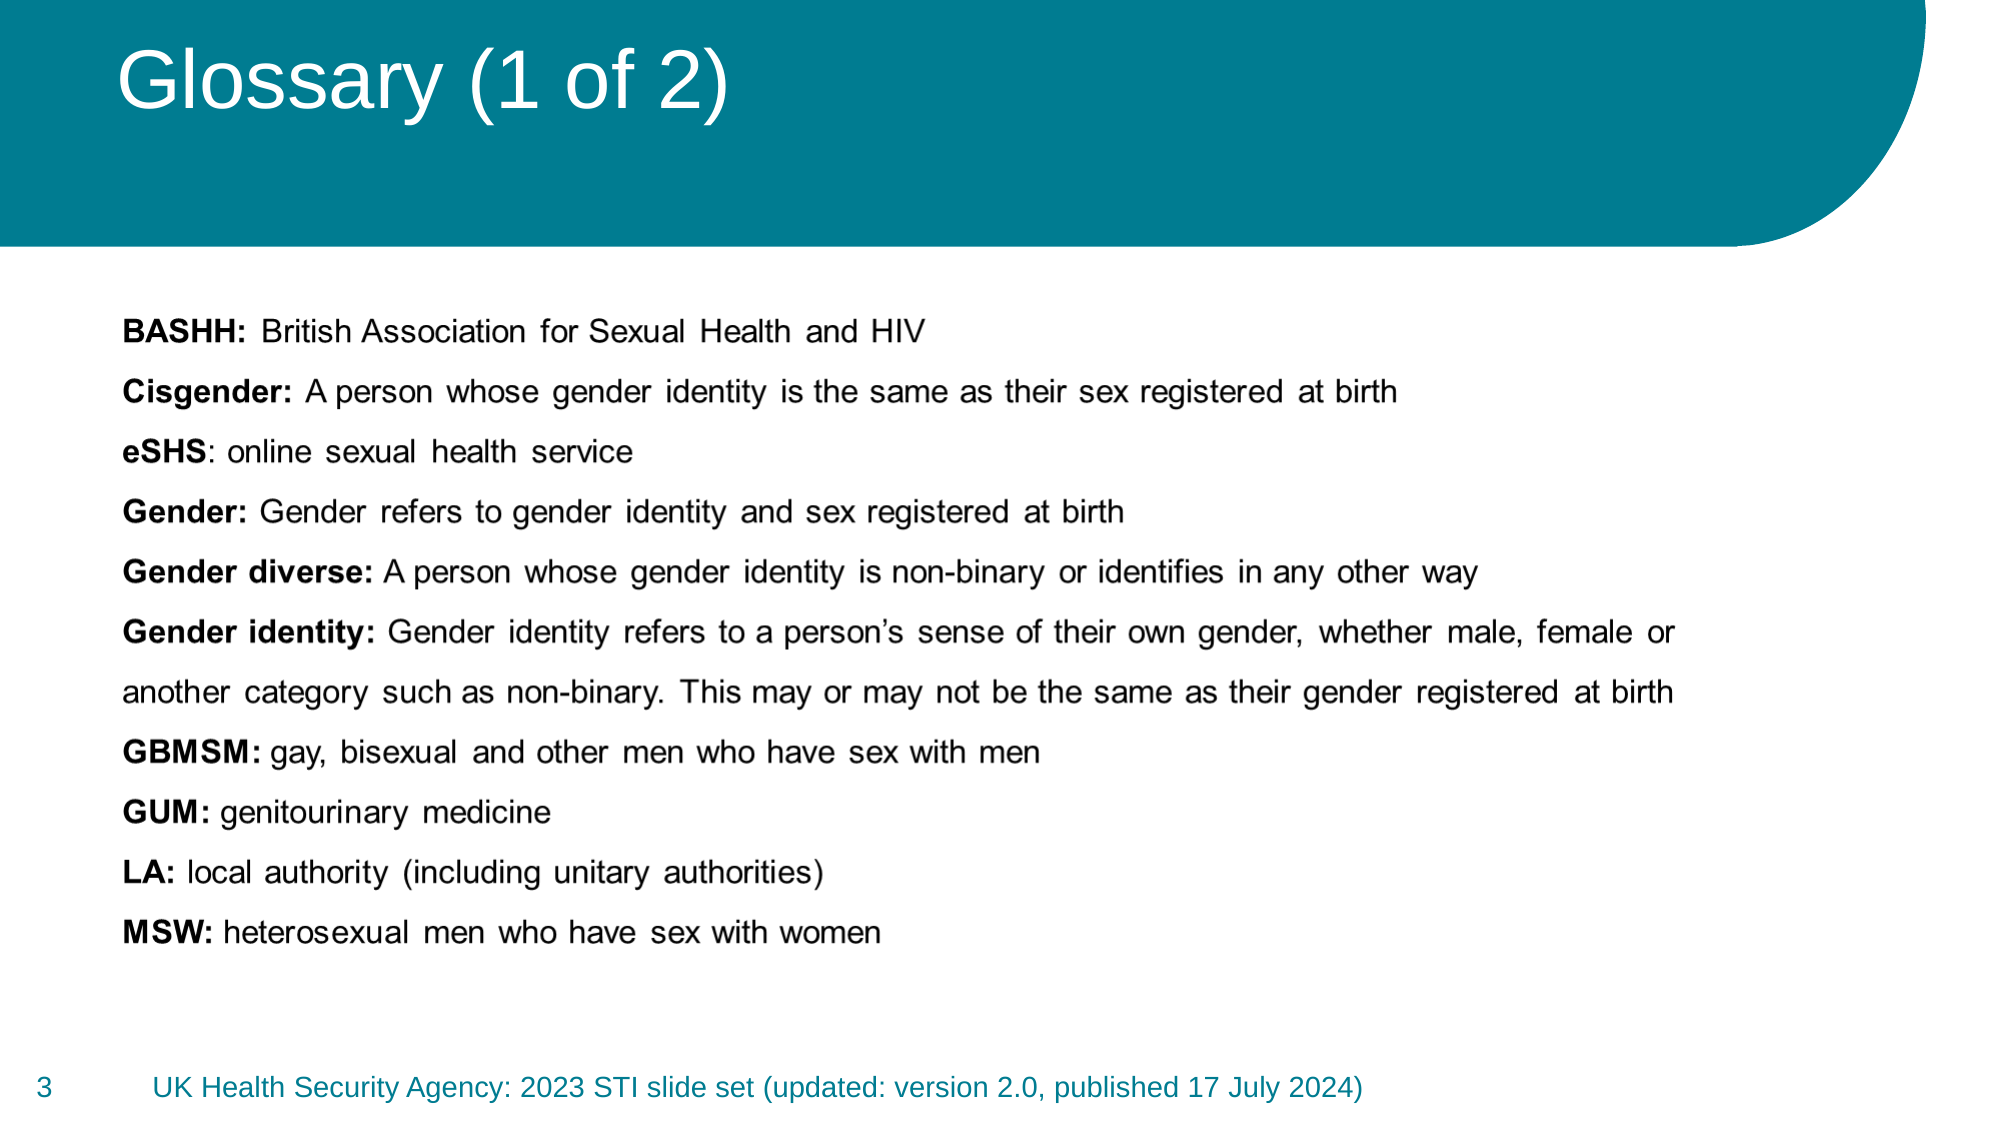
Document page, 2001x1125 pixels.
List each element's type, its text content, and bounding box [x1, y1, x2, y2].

text_box UK Health Security Agency: 2023 STI slide set (updated: version 2.0, published 17 July 2024) [137, 1056, 1780, 1116]
picture [101, 290, 1709, 1013]
title Glossary (1 of 2) [101, 29, 1747, 189]
text_box [21, 1056, 120, 1117]
